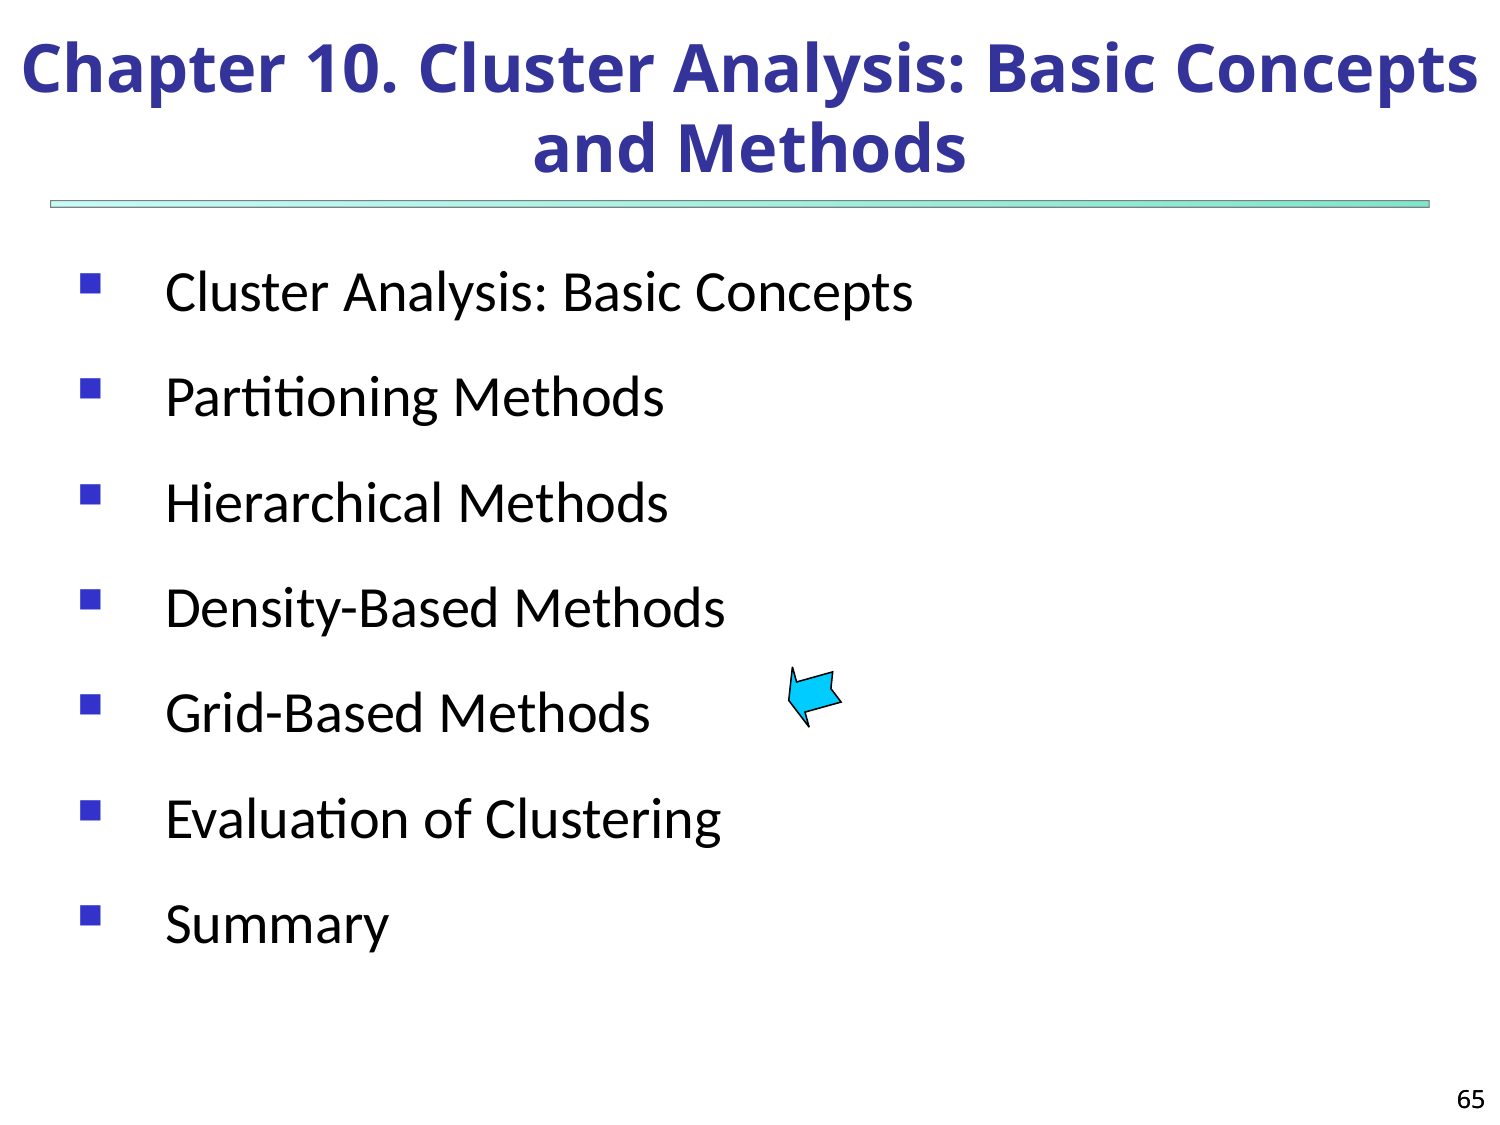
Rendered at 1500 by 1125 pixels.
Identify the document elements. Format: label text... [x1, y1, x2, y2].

list Cluster Analysis: Basic Concepts Partitioning Methods Hierarchical Methods Density-Based Methods Grid-Based Methods Evaluation of Clustering Summary [62, 224, 1412, 1075]
text_box [788, 666, 842, 728]
title Chapter 10. Cluster Analysis: Basic Concepts and Methods [0, 18, 1500, 194]
text_box <number> [1187, 1062, 1500, 1125]
